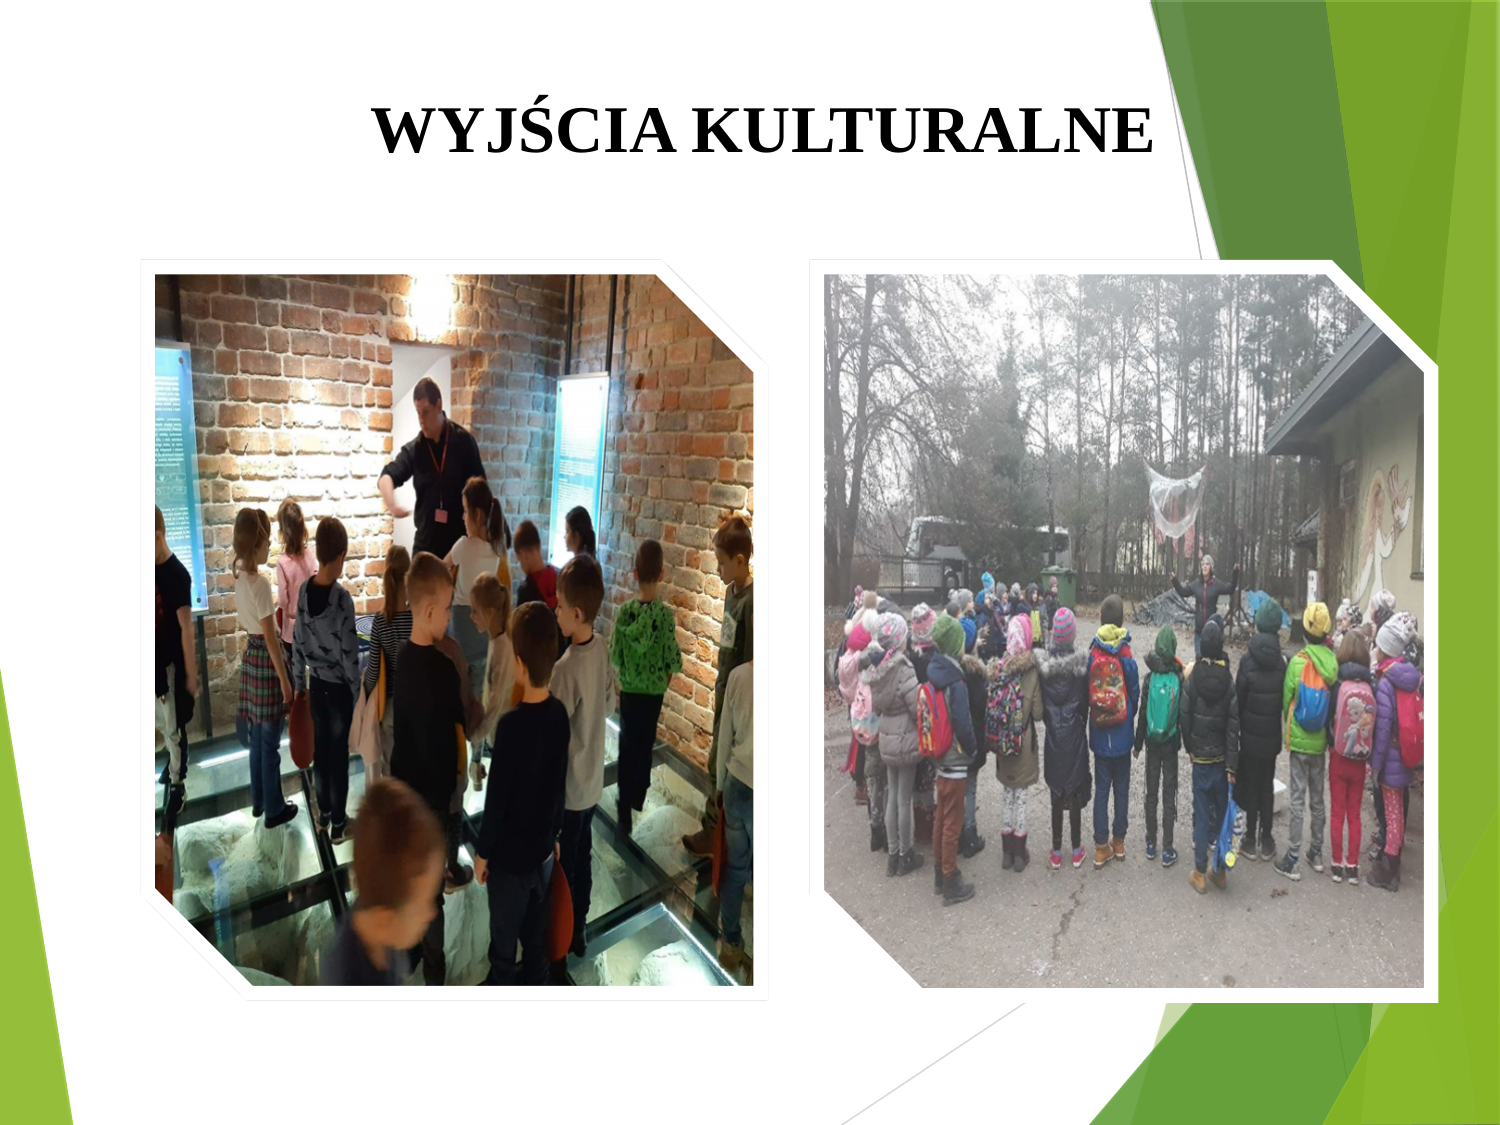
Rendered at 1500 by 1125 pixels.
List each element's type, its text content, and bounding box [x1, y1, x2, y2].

text_box [816, 267, 1432, 996]
text_box [147, 267, 761, 994]
title WYJŚCIA KULTURALNE [88, 78, 1439, 337]
